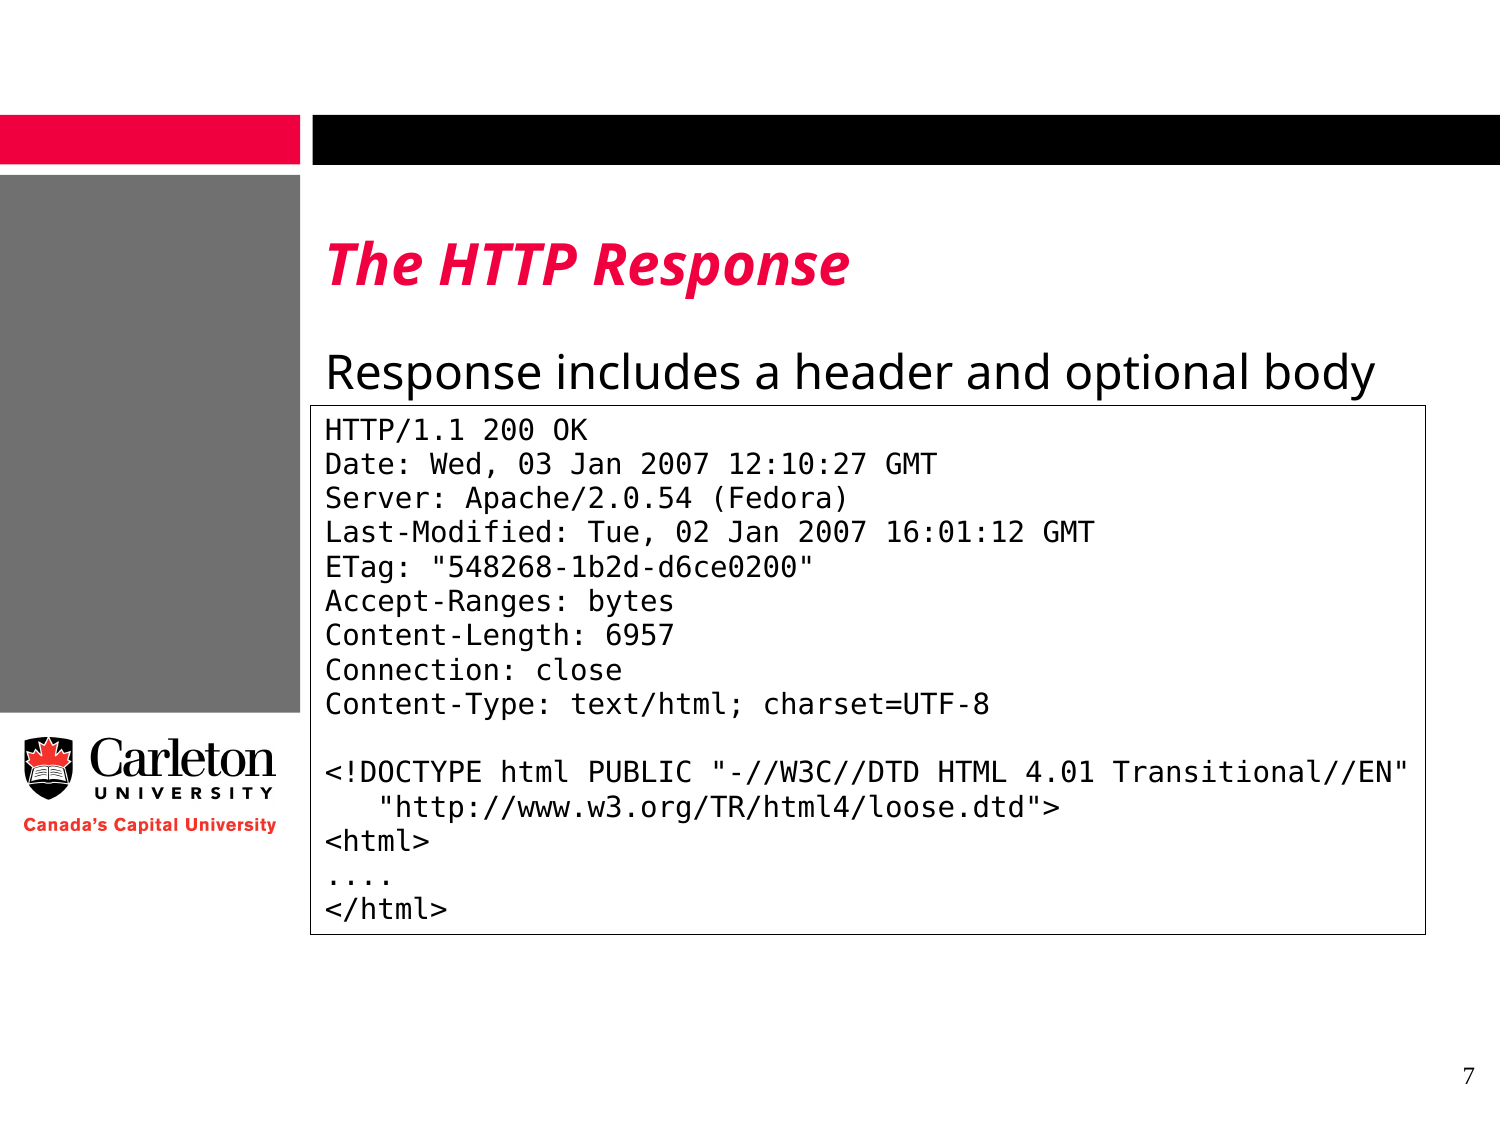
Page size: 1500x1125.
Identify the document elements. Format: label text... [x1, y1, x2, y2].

list Response includes a header and optional body [324, 324, 1450, 413]
picture [24, 737, 276, 834]
text_box HTTP/1.1 200 OK Date: Wed, 03 Jan 2007 12:10:27 GMT Server: Apache/2.0.54 (Fedora) Last-Modified: Tue, 02 Jan 2007 16:01:12 GMT ETag: "548268-1b2d-d6ce0200" Accept-Ranges: bytes Content-Length: 6957 Connection: close Content-Type: text/html; charset=UTF-8 <!DOCTYPE html PUBLIC "-//W3C//DTD HTML 4.01 Transitional//EN" "http://www.w3.org/TR/html4/loose.dtd"> <html> .... </html> [310, 405, 1426, 935]
text_box [381, 523, 414, 608]
title The HTTP Response [324, 194, 1450, 324]
